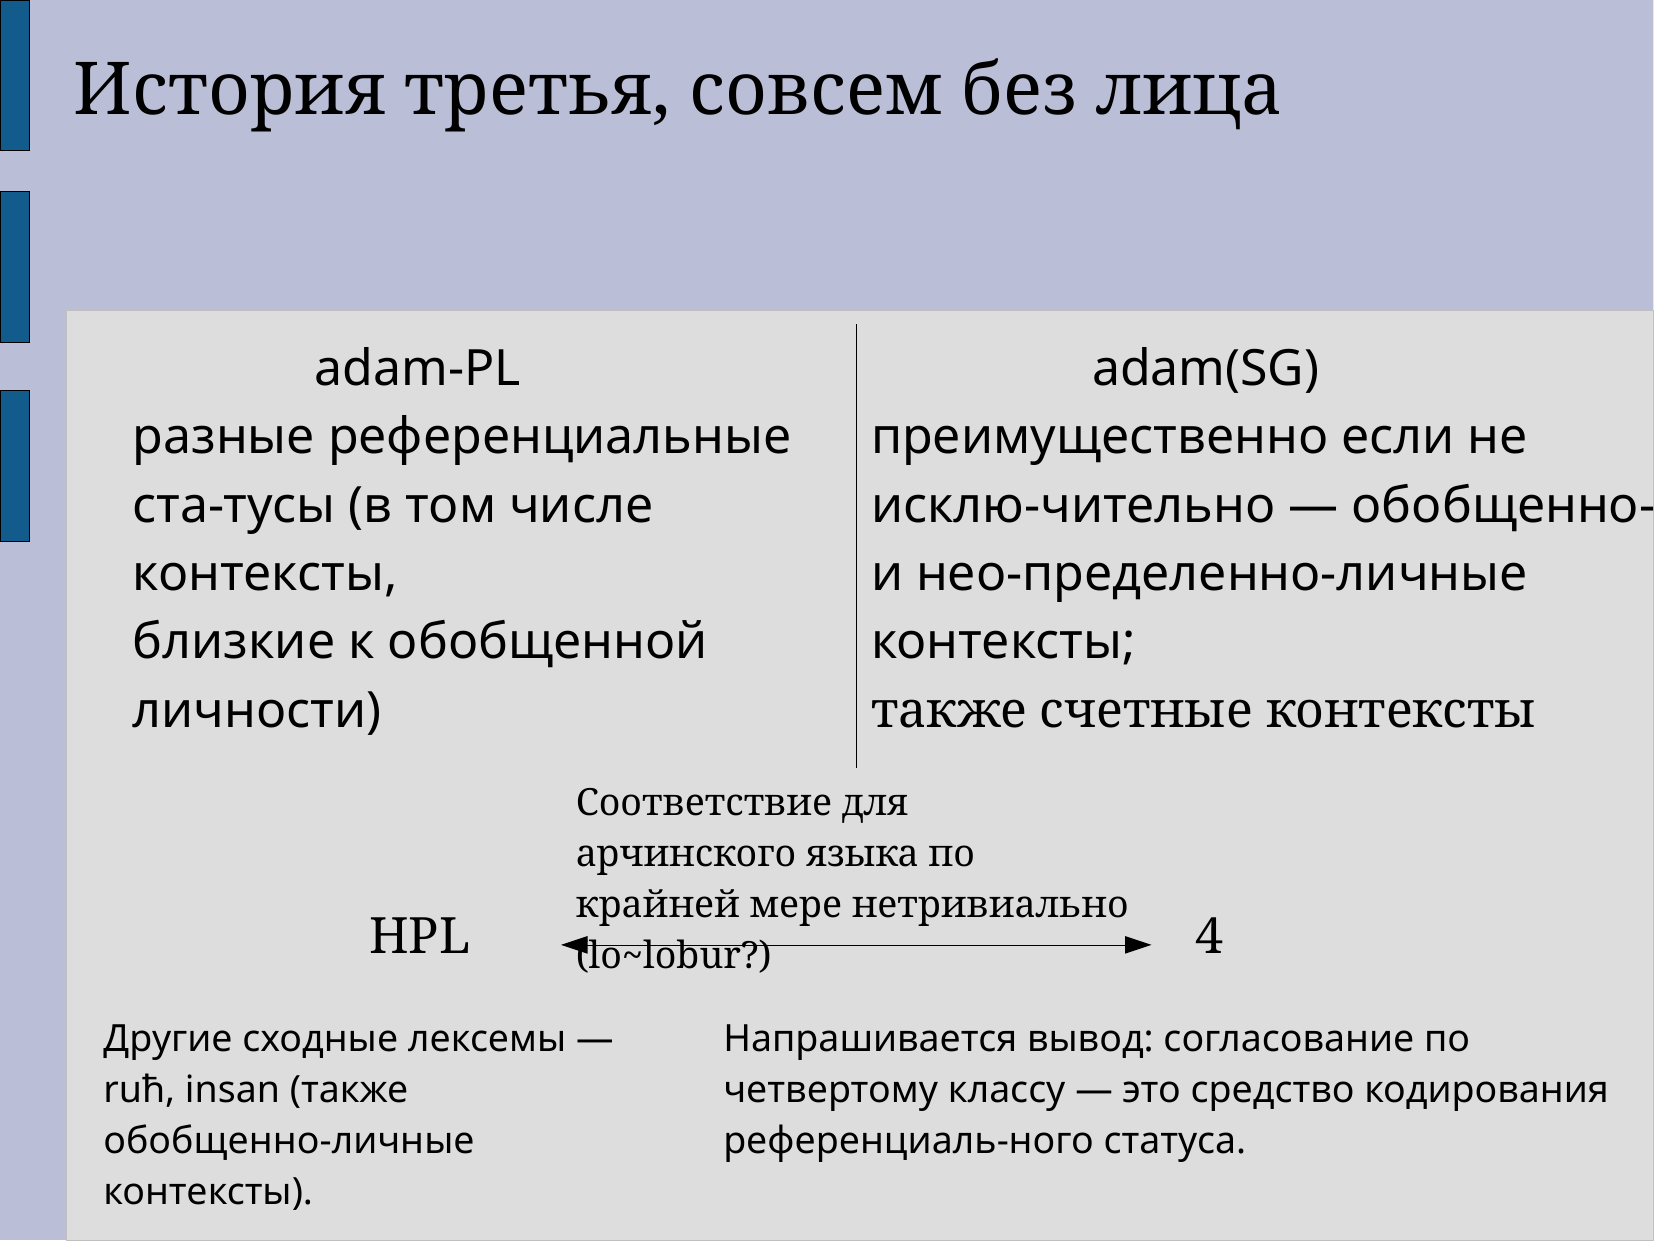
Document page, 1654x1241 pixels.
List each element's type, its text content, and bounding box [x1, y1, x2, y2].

text_box adam(SG) преимущественно если не исклю-чительно — обобщенно- и нео-пределенно-личные контексты; также счетные контексты [857, 324, 1654, 734]
text_box История третья, совсем без лица [58, 29, 1654, 143]
text_box Соответствие для арчинского языка по крайней мере нетривиально (lo~lobur?) [561, 767, 1152, 934]
text_box 4 [1181, 892, 1270, 975]
text_box Другие сходные лексемы — ruħ, insan (также обобщенно-личные контексты). [88, 1003, 650, 1203]
text_box Напрашивается вывод: согласование по четвертому классу — это средство кодирования референциаль-ного статуса. [708, 1003, 1654, 1203]
text_box adam-PL разные референциальные ста-тусы (в том числе контексты, близкие к обобщенной личности) [118, 324, 856, 749]
text_box HPL [354, 892, 502, 975]
